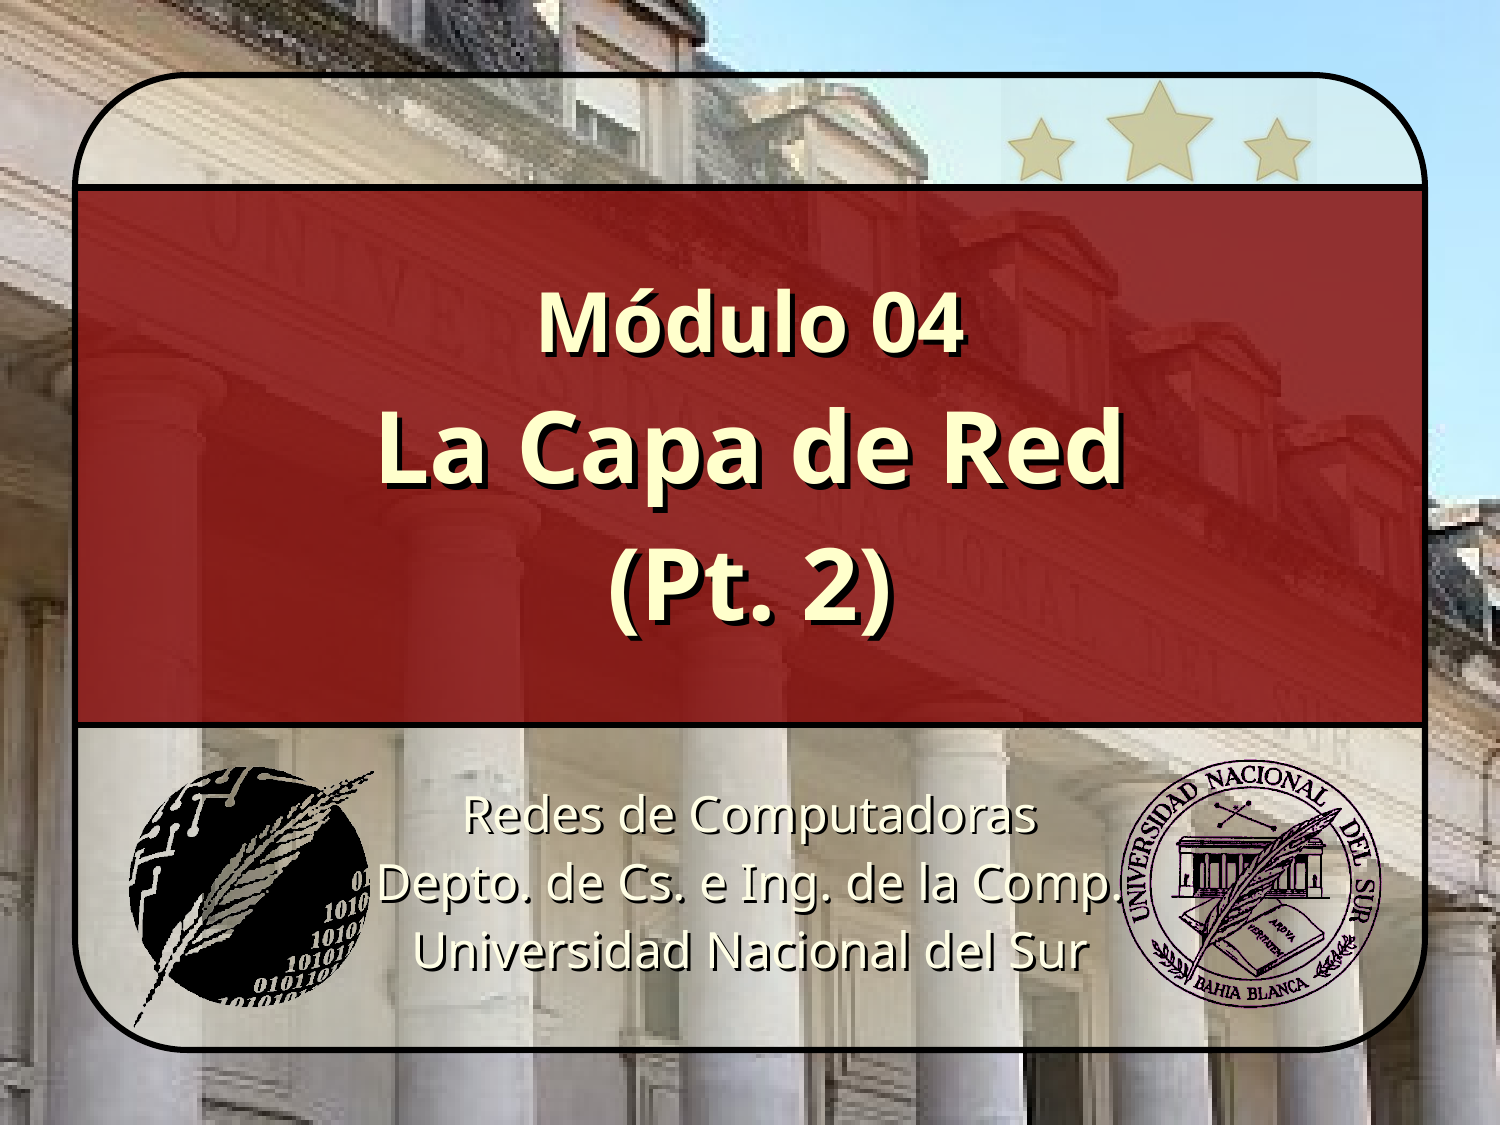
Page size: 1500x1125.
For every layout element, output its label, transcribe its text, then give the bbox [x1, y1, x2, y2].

picture [0, 0, 1500, 1125]
title Módulo 04 La Capa de Red (Pt. 2) [128, 187, 1372, 726]
